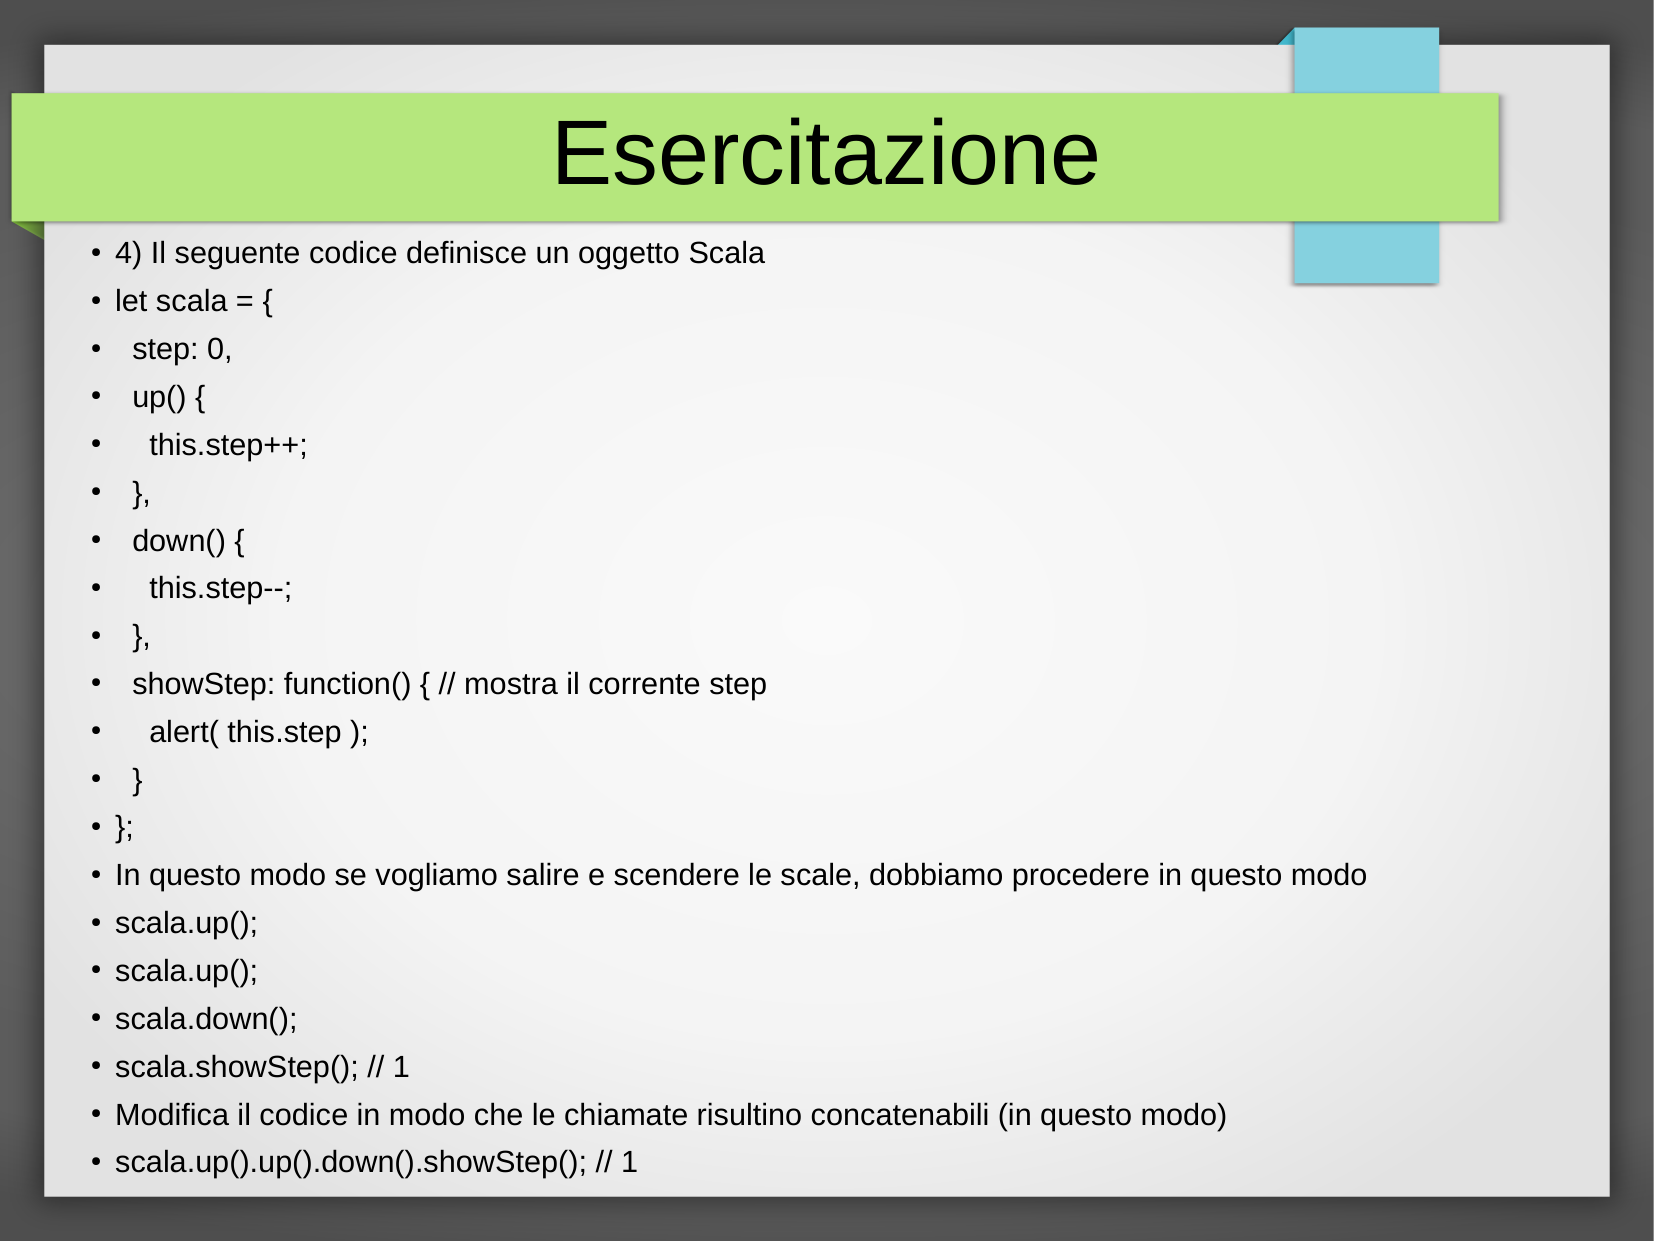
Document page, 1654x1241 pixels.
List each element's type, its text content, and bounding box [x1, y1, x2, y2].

list 4) Il seguente codice definisce un oggetto Scala let scala = { step: 0, up() { this.step++; }, down() { this.step--; }, showStep: function() { // mostra il corrente step alert( this.step ); } }; In questo modo se vogliamo salire e scendere le scale, dobbiamo procedere in questo modo scala.up(); scala.up(); scala.down(); scala.showStep(); // 1 Modifica il codice in modo che le chiamate risultino concatenabili (in questo modo) scala.up().up().down().showStep(); // 1 [82, 236, 1571, 1182]
picture [0, 0, 1654, 1241]
title Esercitazione [82, 49, 1571, 236]
